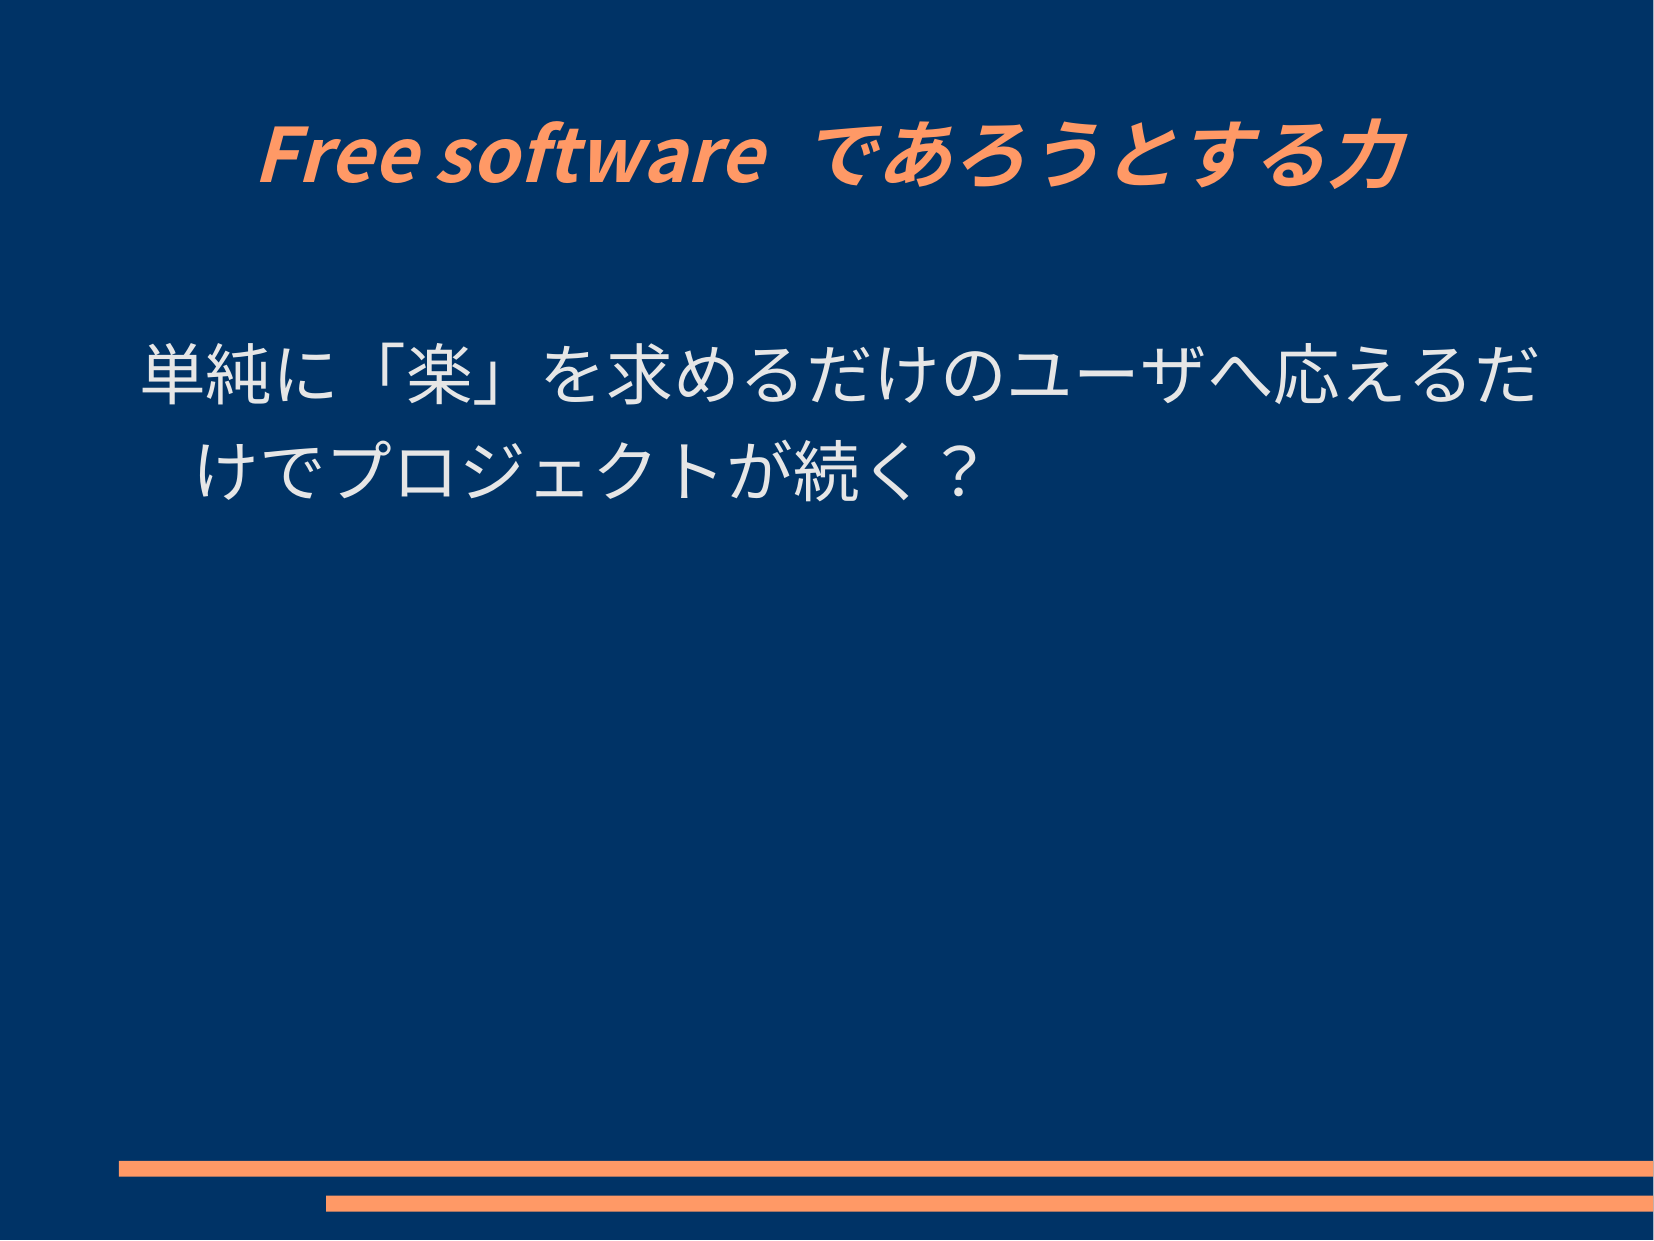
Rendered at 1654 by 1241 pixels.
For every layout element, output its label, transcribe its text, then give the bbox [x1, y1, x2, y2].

title Free software であろうとする力 [121, 46, 1534, 254]
list 単純に「楽」を求めるだけのユーザへ応えるだけでプロジェクトが続く？ [121, 322, 1561, 1132]
